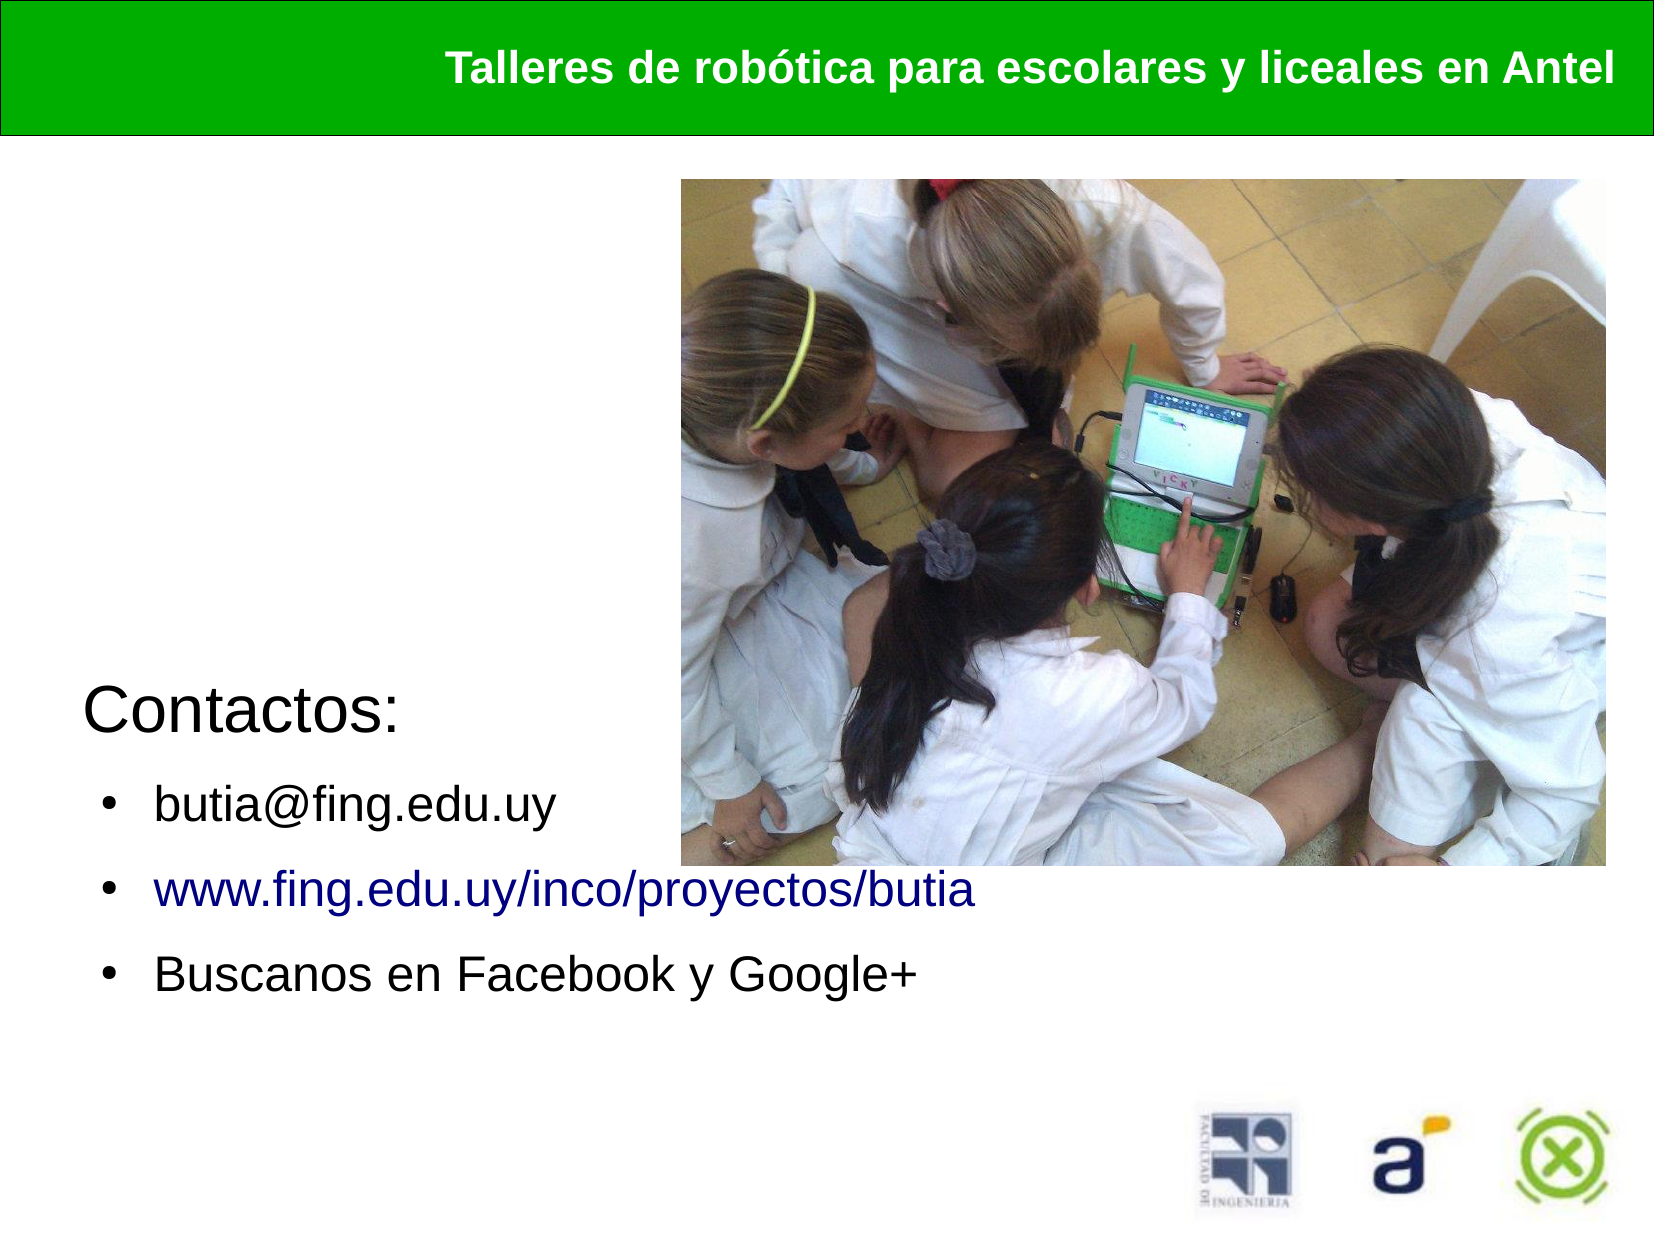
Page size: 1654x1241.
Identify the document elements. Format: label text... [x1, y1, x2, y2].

list Contactos: butia@fing.edu.uy www.fing.edu.uy/inco/proyectos/butia Buscanos en Facebook y Google+ [82, 255, 1571, 1074]
picture [0, 136, 1654, 1241]
text_box Talleres de robótica para escolares y liceales en Antel [0, 0, 1654, 136]
